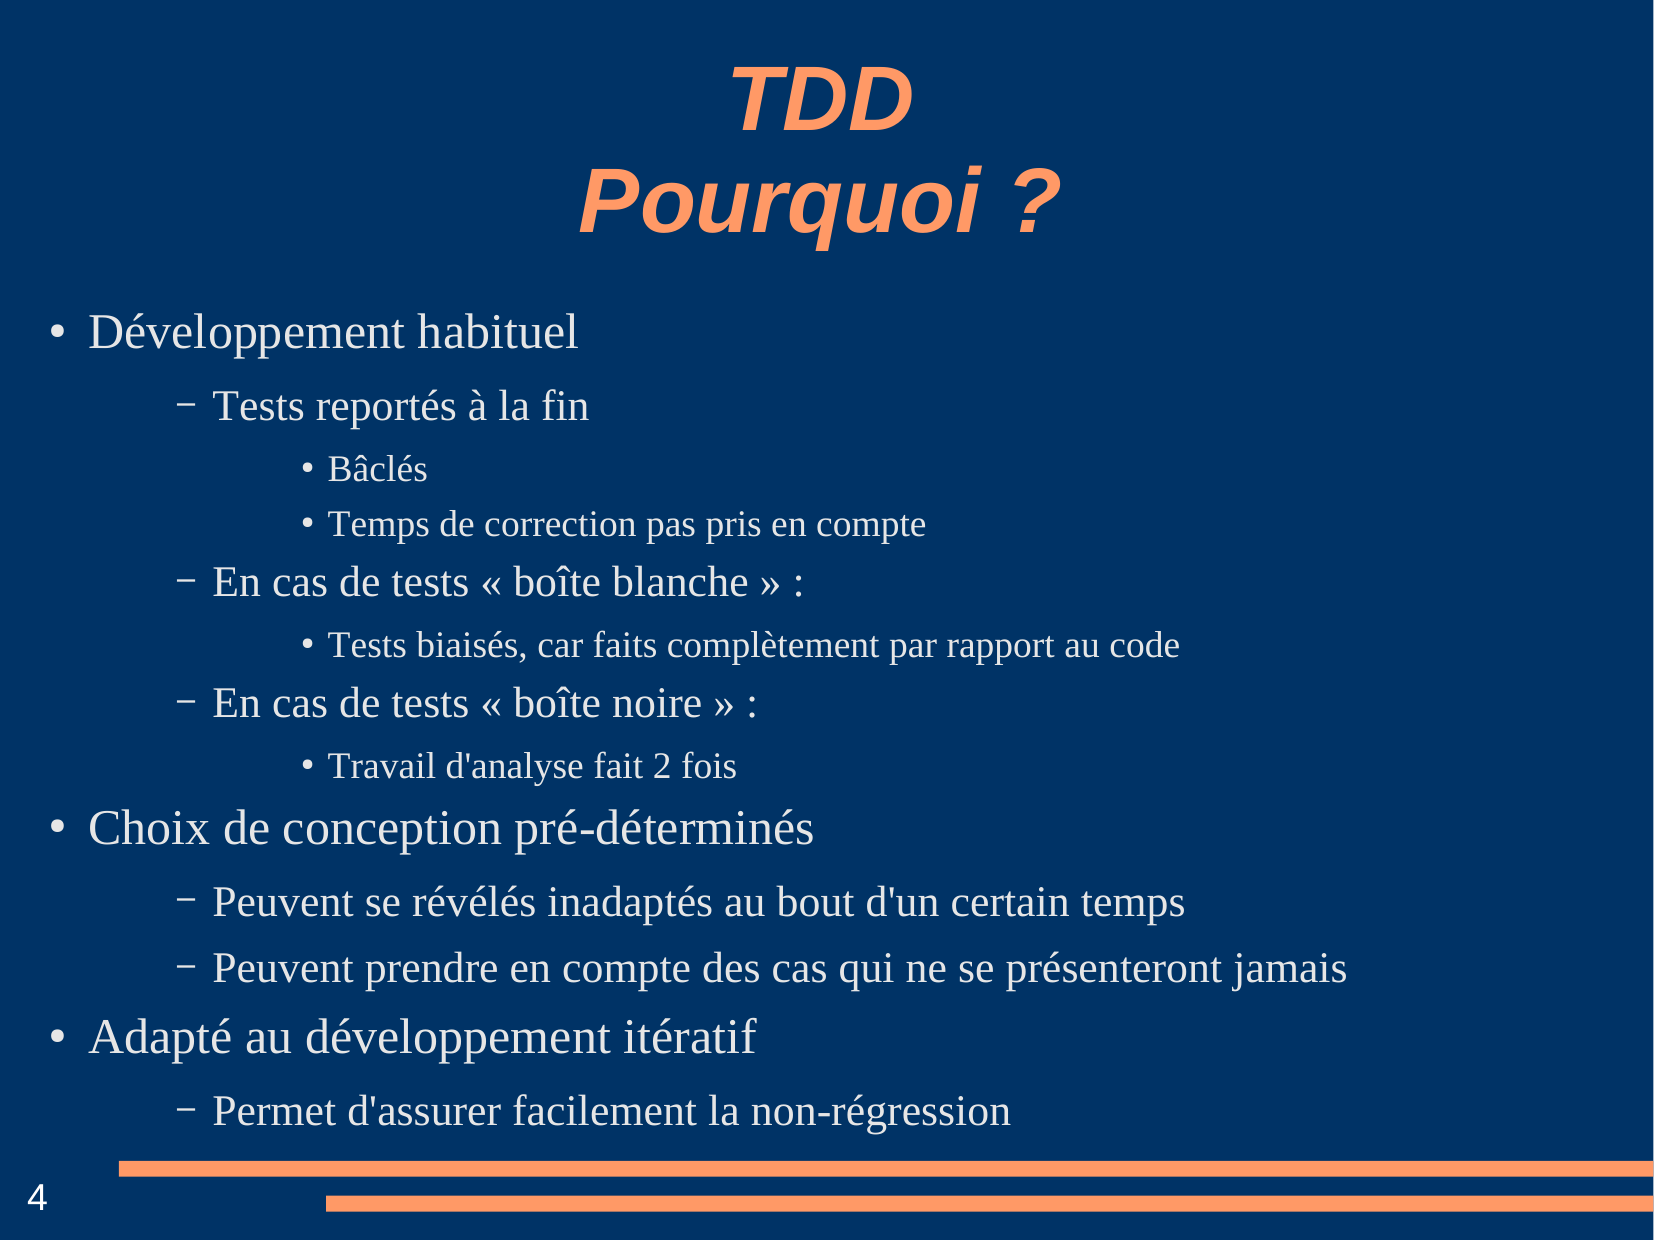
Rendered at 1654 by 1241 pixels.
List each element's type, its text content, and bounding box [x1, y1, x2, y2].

title TDD Pourquoi ? [35, 46, 1607, 254]
list Développement habituel Tests reportés à la fin Bâclés Temps de correction pas pris en compte En cas de tests « boîte blanche » : Tests biaisés, car faits complètement par rapport au code En cas de tests « boîte noire » : Travail d'analyse fait 2 fois Choix de conception pré-déterminés Peuvent se révélés inadaptés au bout d'un certain temps Peuvent prendre en compte des cas qui ne se présenteront jamais Adapté au développement itératif Permet d'assurer facilement la non-régression [35, 304, 1607, 1146]
